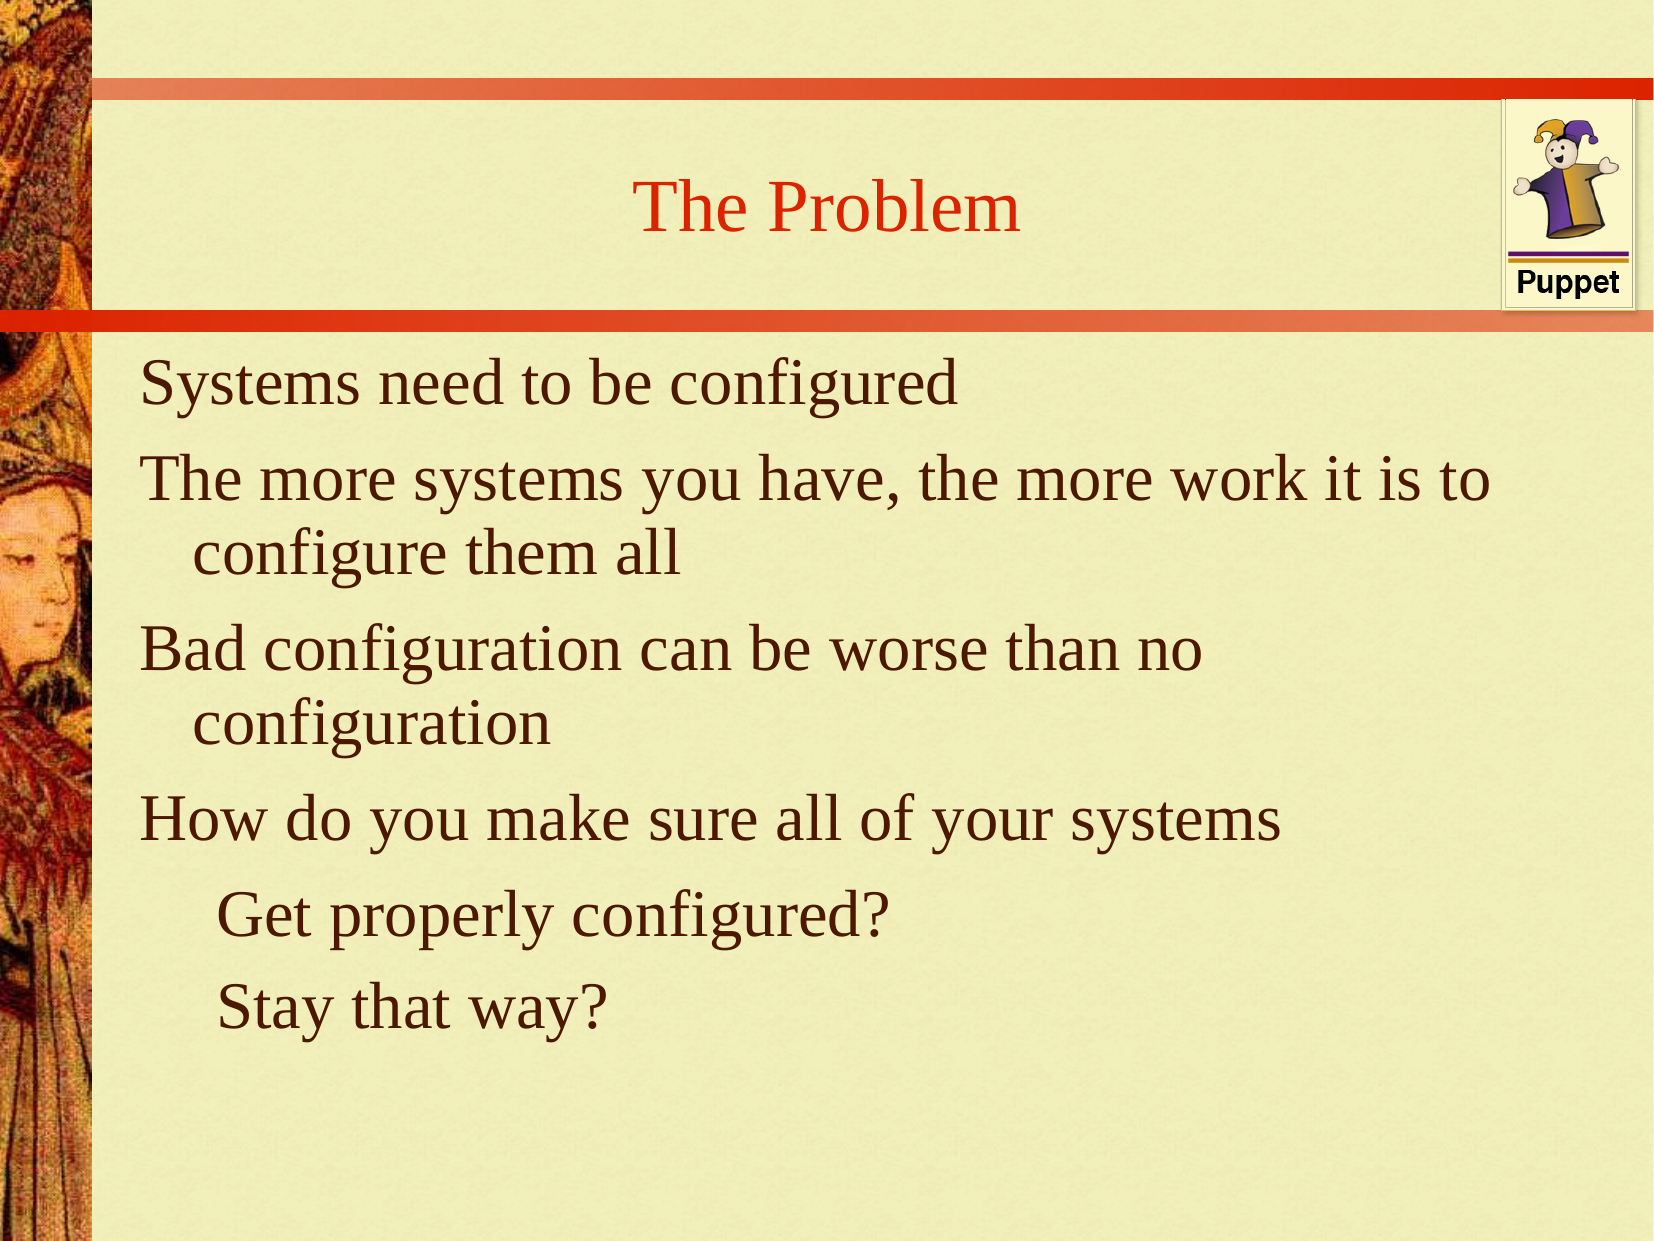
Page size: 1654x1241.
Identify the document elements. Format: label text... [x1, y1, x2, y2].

list Systems need to be configured The more systems you have, the more work it is to configure them all Bad configuration can be worse than no configuration How do you make sure all of your systems Get properly configured? Stay that way? [121, 344, 1534, 1127]
title The Problem [121, 102, 1534, 311]
picture [0, 0, 1654, 1241]
